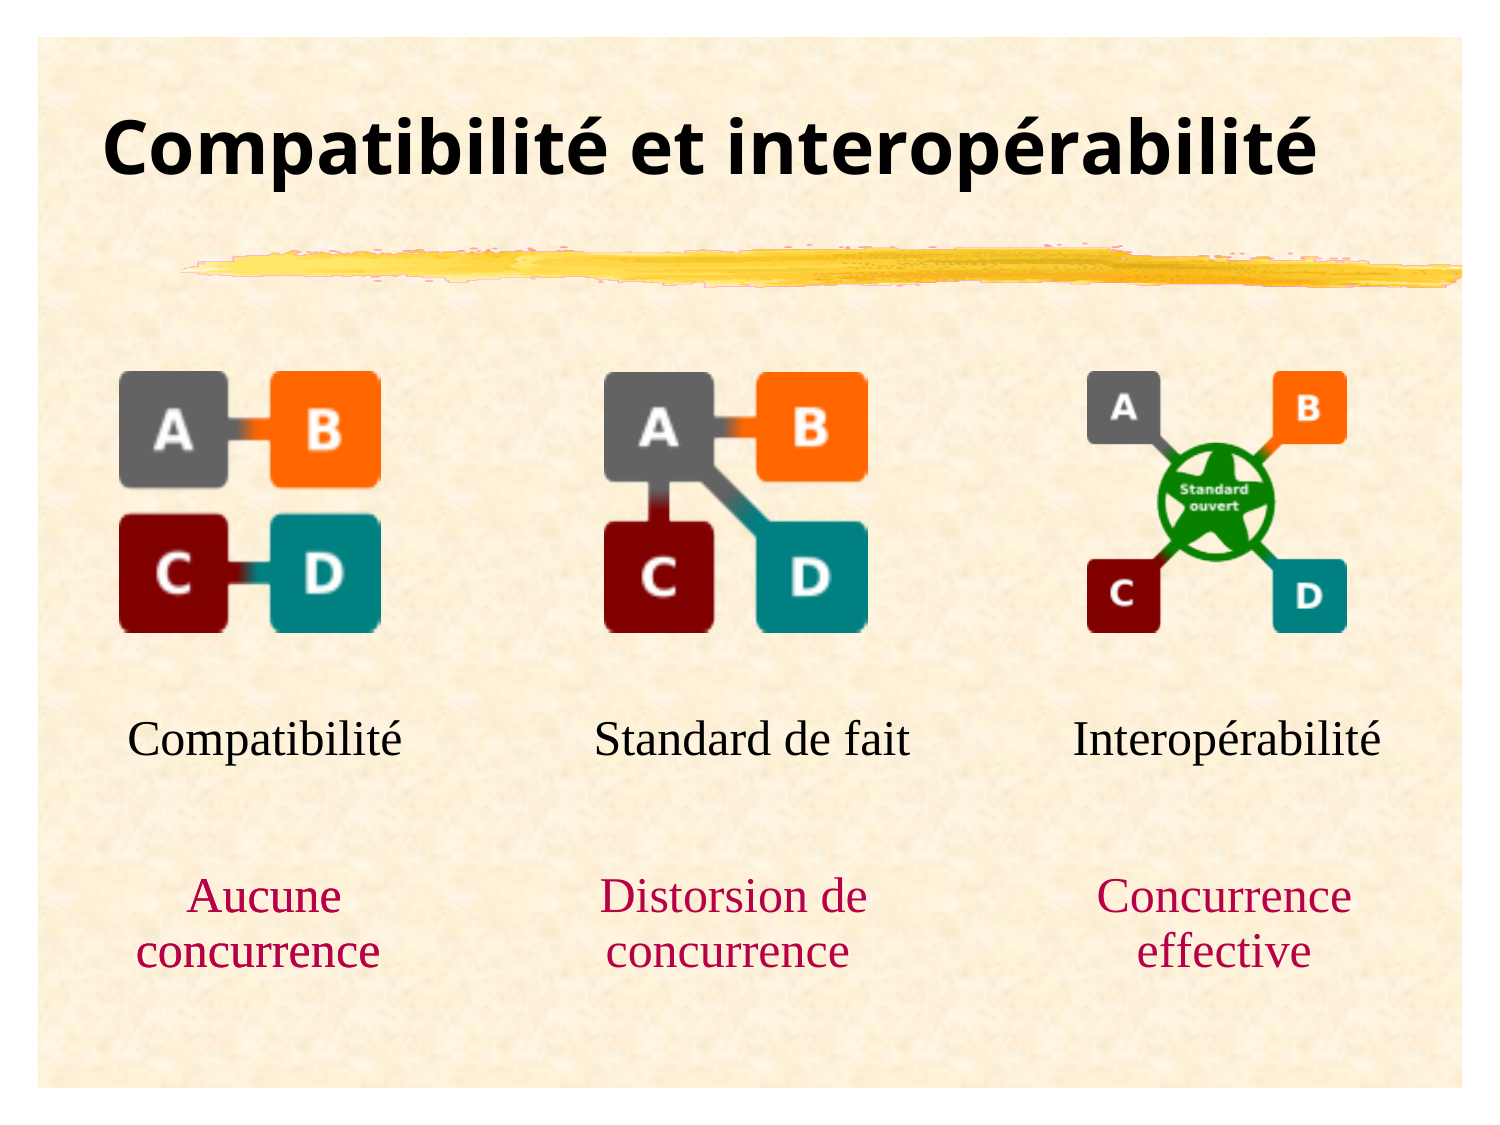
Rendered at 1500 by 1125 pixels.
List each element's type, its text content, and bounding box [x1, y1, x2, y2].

text_box Interopérabilité [1033, 711, 1410, 774]
text_box Aucune concurrence [88, 867, 428, 989]
text_box Concurrence effective [1048, 868, 1389, 990]
title Compatibilité et interopérabilité [101, 39, 1456, 253]
text_box Distorsion de concurrence [558, 867, 898, 989]
text_box Standard de fait [563, 711, 929, 774]
picture [37, 37, 1463, 1088]
text_box Compatibilité [96, 711, 422, 774]
